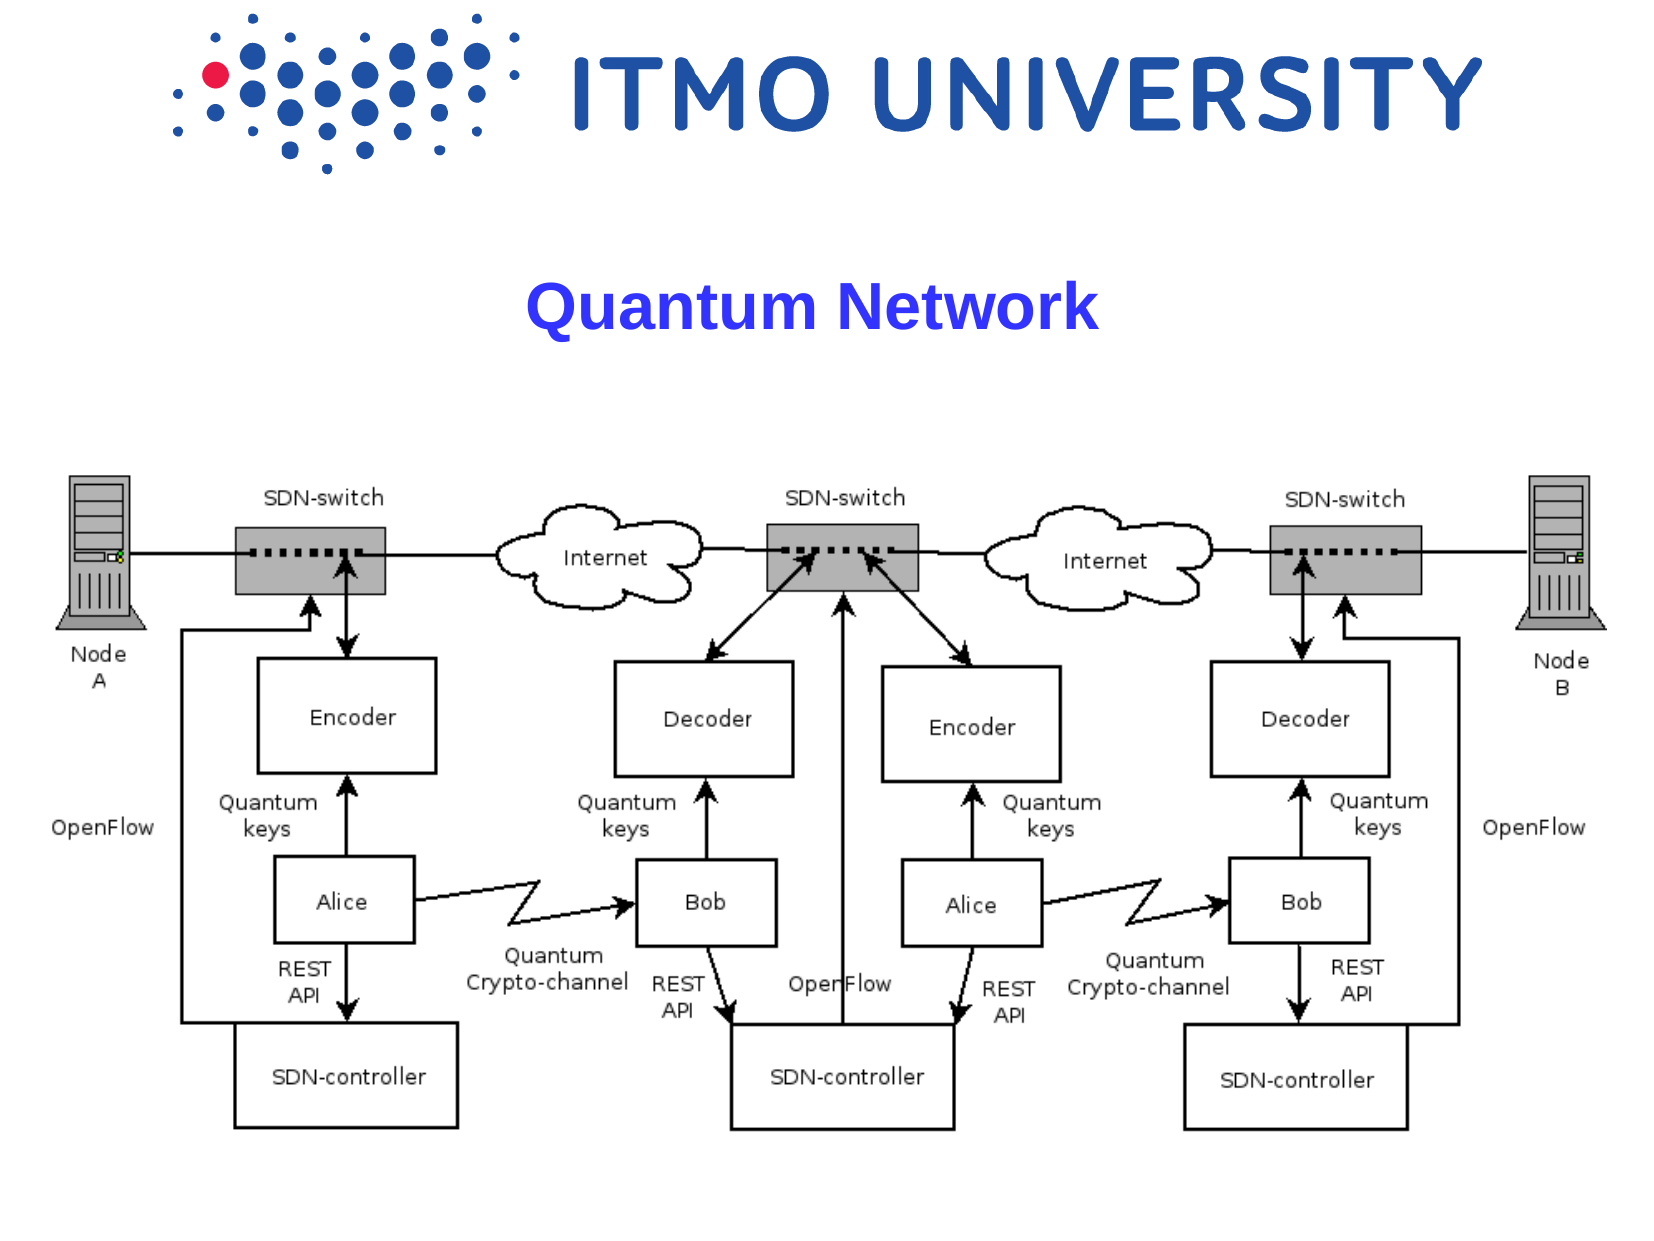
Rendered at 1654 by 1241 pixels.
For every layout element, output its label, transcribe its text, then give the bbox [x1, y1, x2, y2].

text_box Quantum Network [39, 227, 1587, 383]
picture [51, 474, 1607, 1133]
picture [0, 0, 1654, 306]
